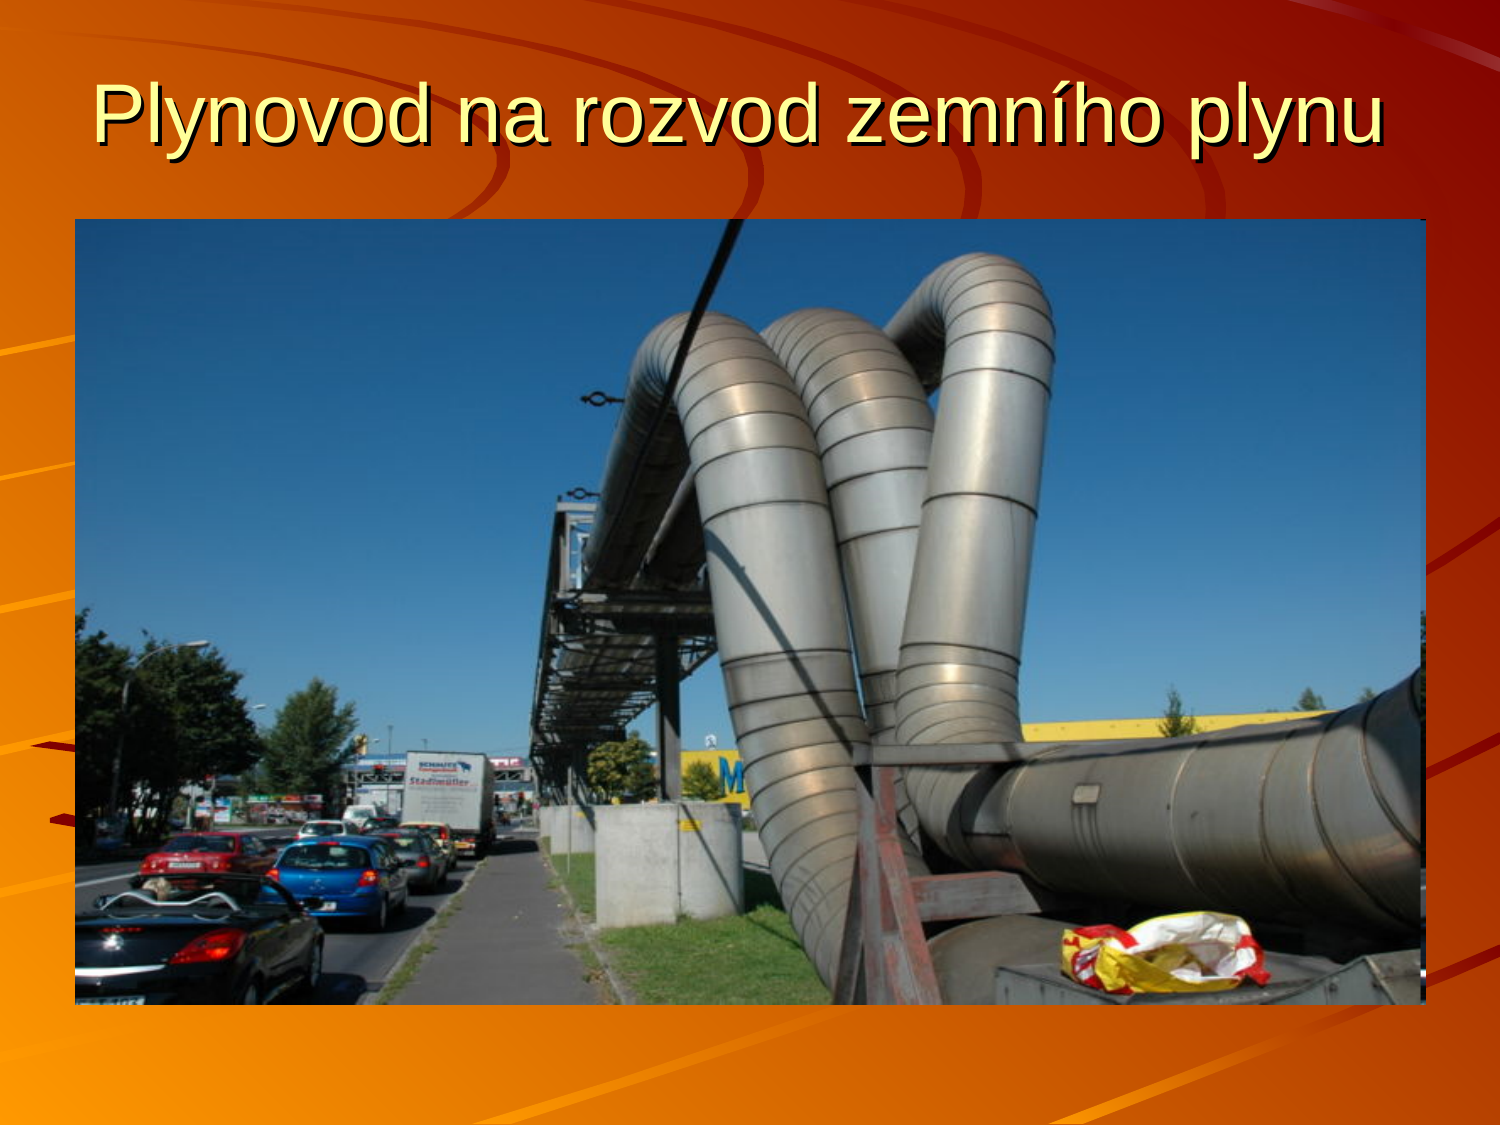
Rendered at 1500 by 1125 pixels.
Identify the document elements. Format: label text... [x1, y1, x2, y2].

picture [75, 219, 1426, 1005]
title Plynovod na rozvod zemního plynu [75, 25, 1426, 167]
